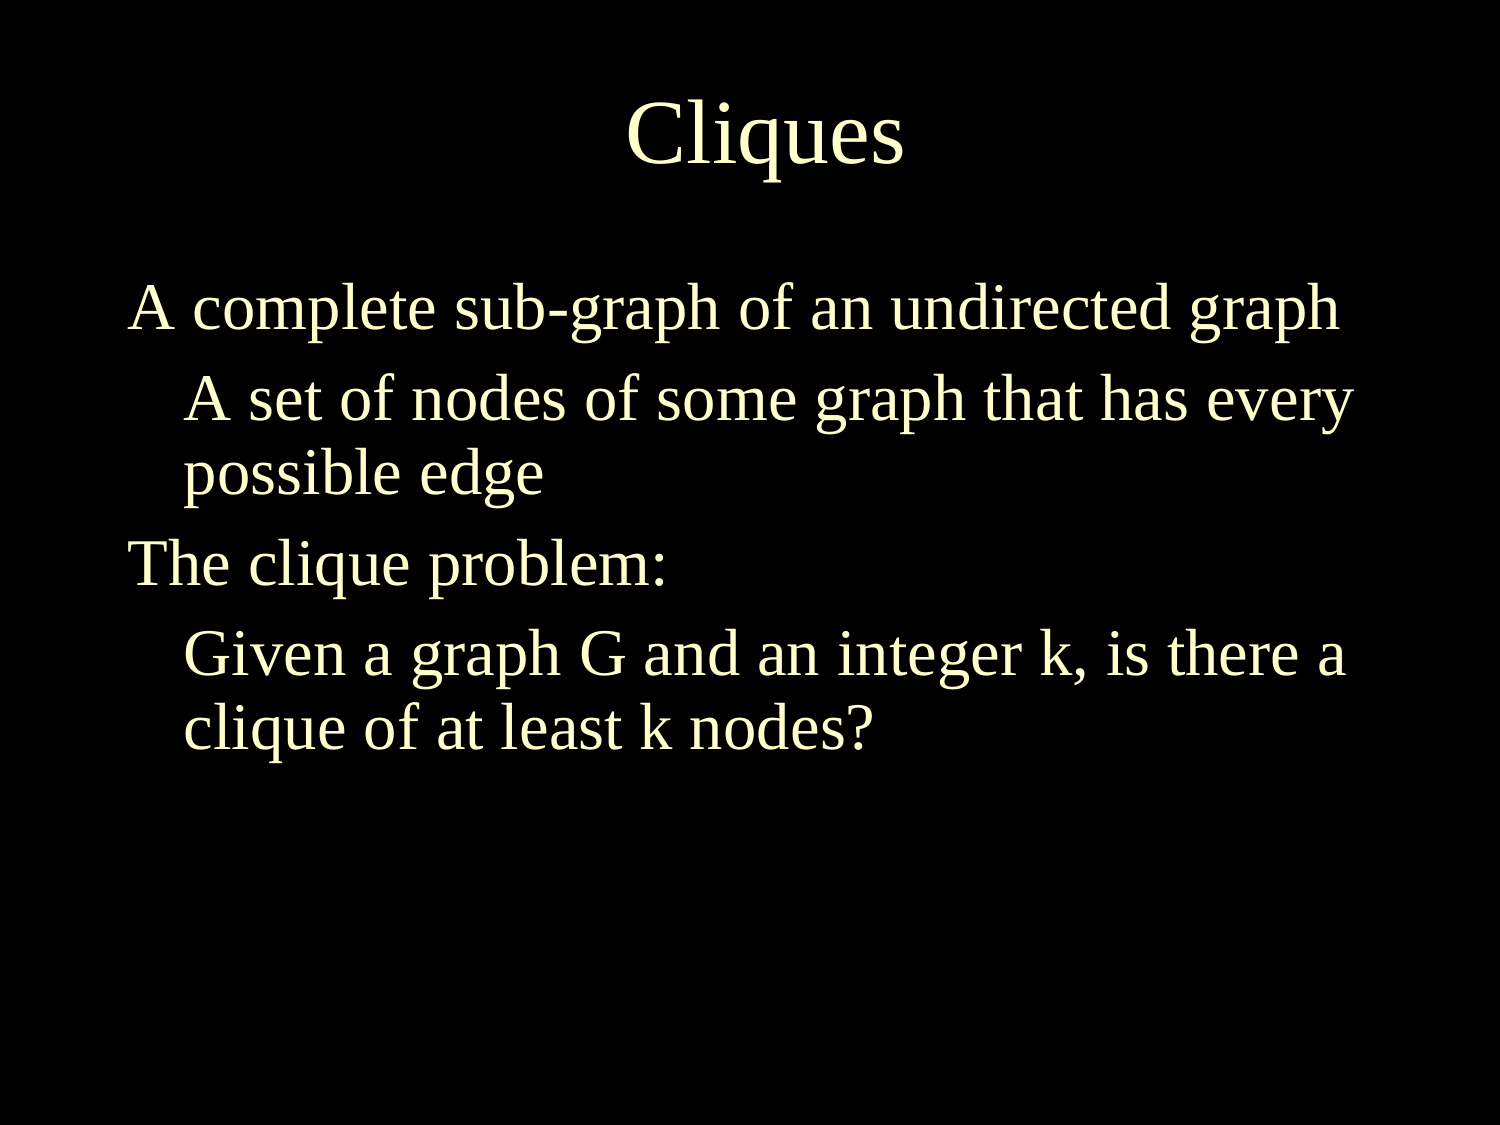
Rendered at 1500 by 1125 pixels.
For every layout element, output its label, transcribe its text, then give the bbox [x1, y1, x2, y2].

list A complete sub-graph of an undirected graph A set of nodes of some graph that has every possible edge The clique problem: Given a graph G and an integer k, is there a clique of at least k nodes? [112, 262, 1482, 1026]
title Cliques [37, 37, 1496, 228]
